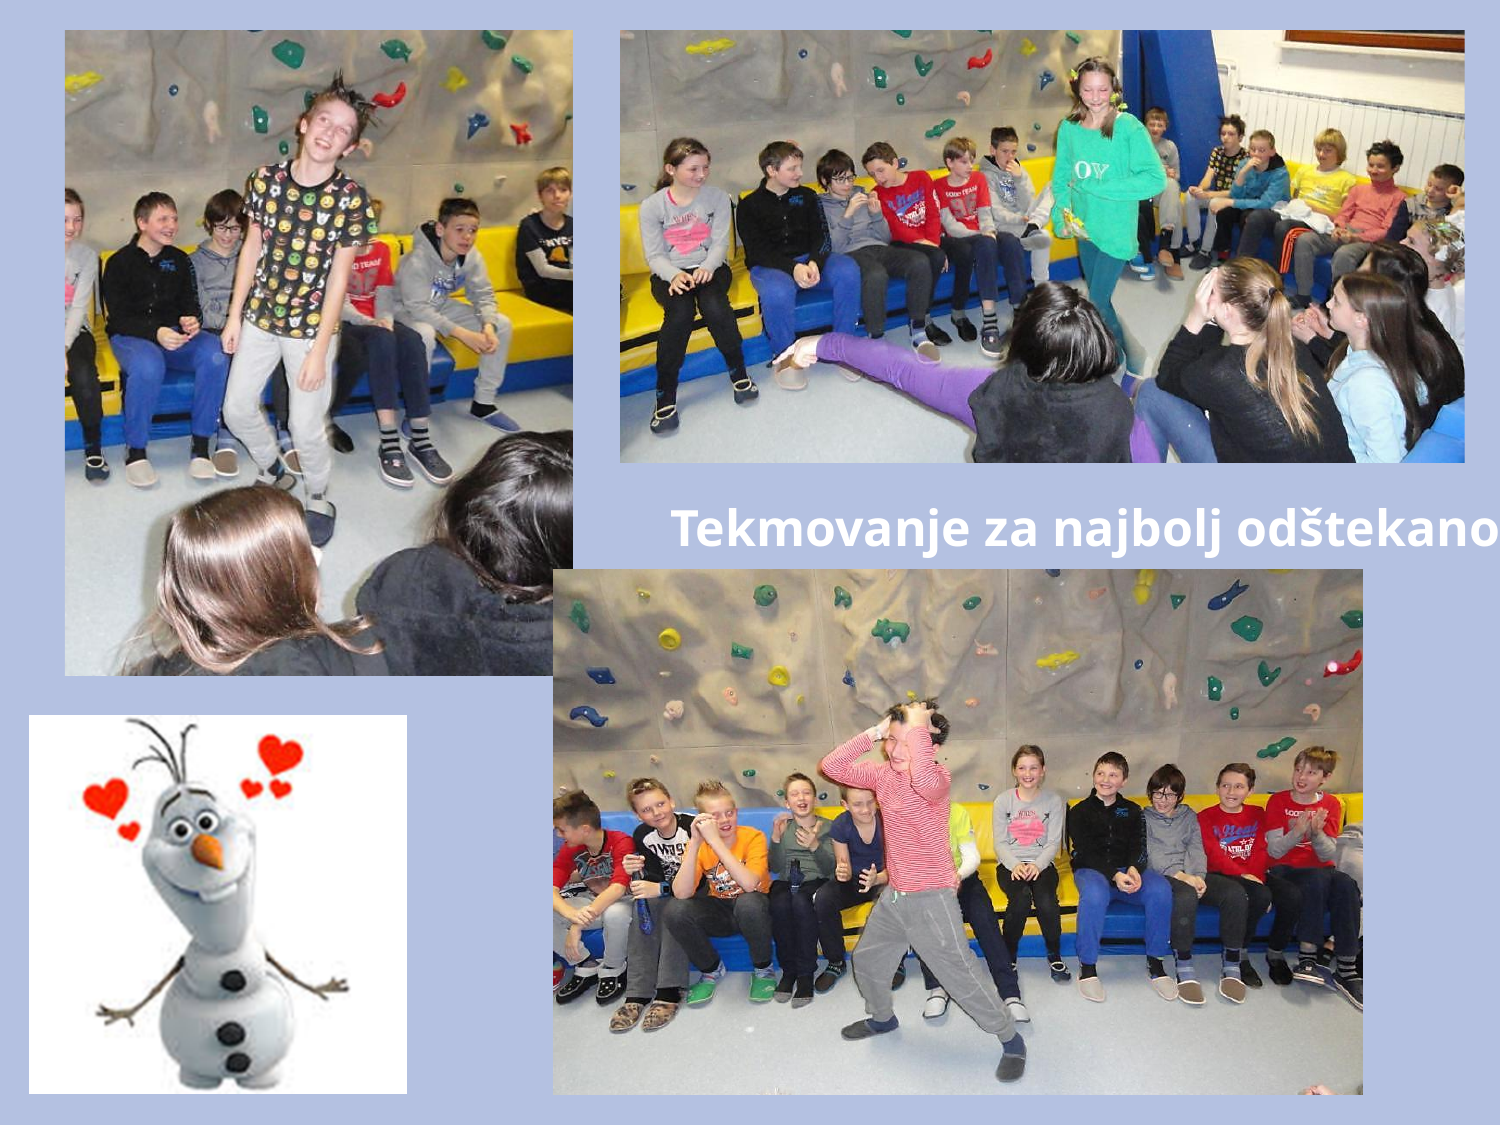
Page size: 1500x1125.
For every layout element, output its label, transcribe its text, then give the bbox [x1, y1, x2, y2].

picture [64, 30, 1363, 1095]
text_box Tekmovanje za najbolj odštekano frizuro … [655, 489, 1346, 565]
picture [620, 30, 1465, 463]
picture [29, 716, 407, 1094]
